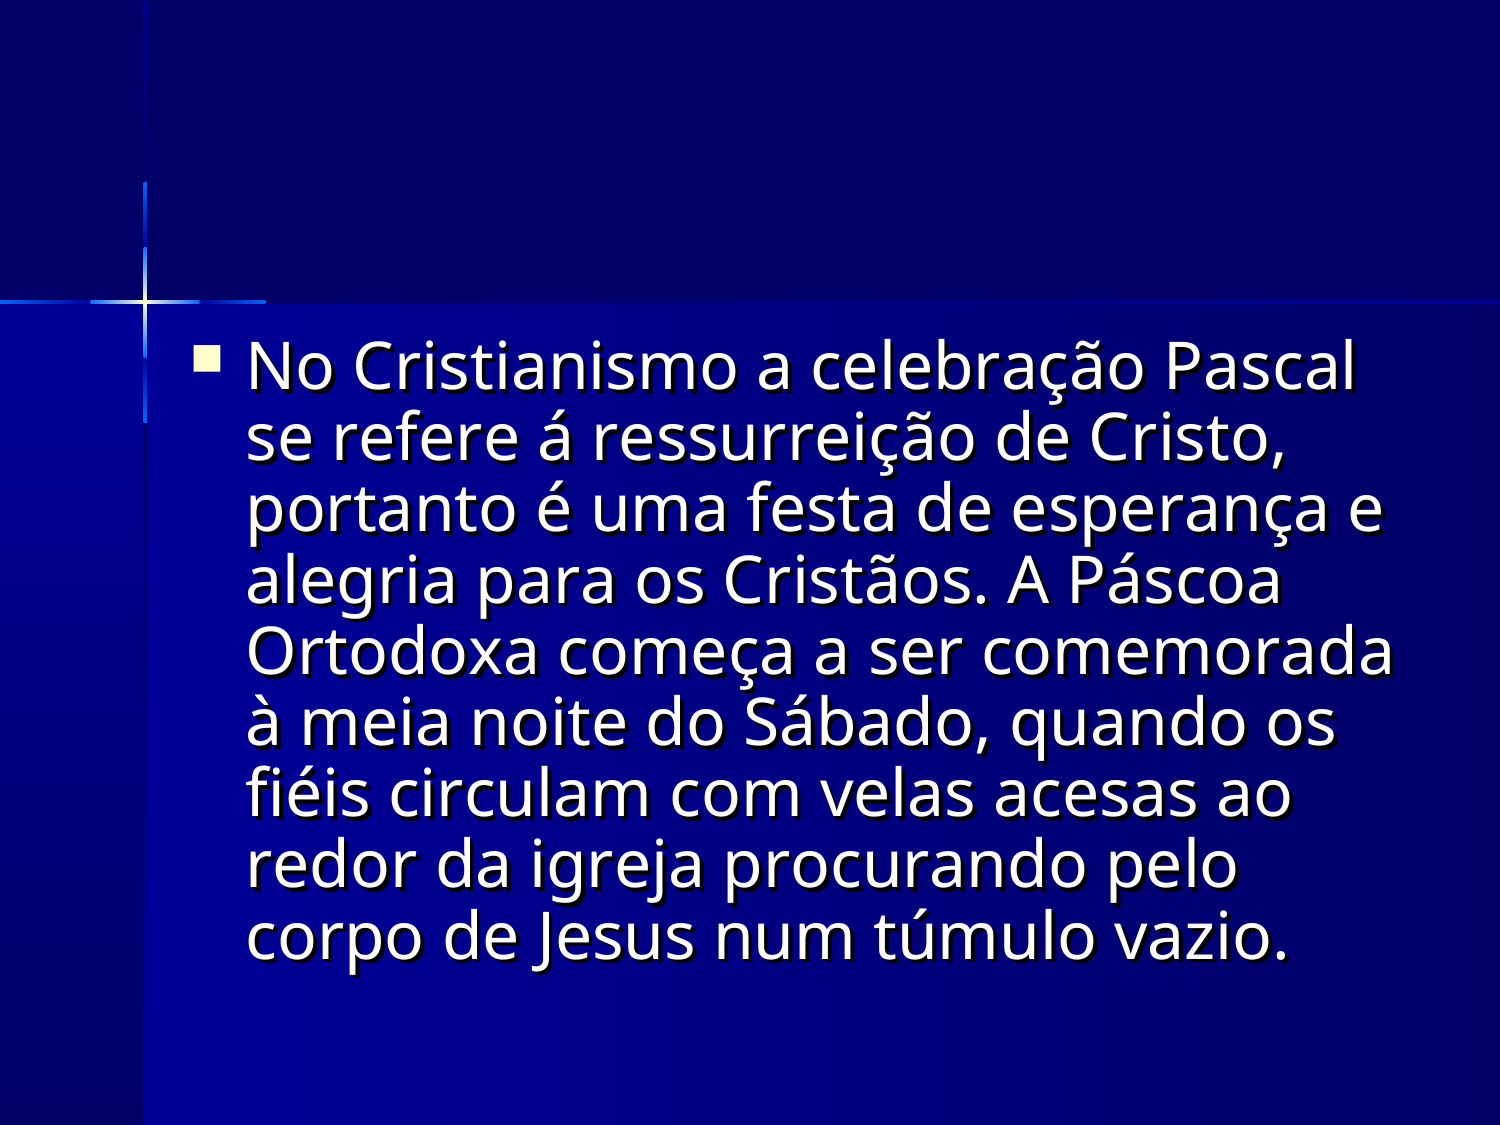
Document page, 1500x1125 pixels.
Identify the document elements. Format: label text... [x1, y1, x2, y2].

list No Cristianismo a celebração Pascal se refere á ressurreição de Cristo, portanto é uma festa de esperança e alegria para os Cristãos. A Páscoa Ortodoxa começa a ser comemorada à meia noite do Sábado, quando os fiéis circulam com velas acesas ao redor da igreja procurando pelo corpo de Jesus num túmulo vazio. [174, 324, 1413, 1000]
